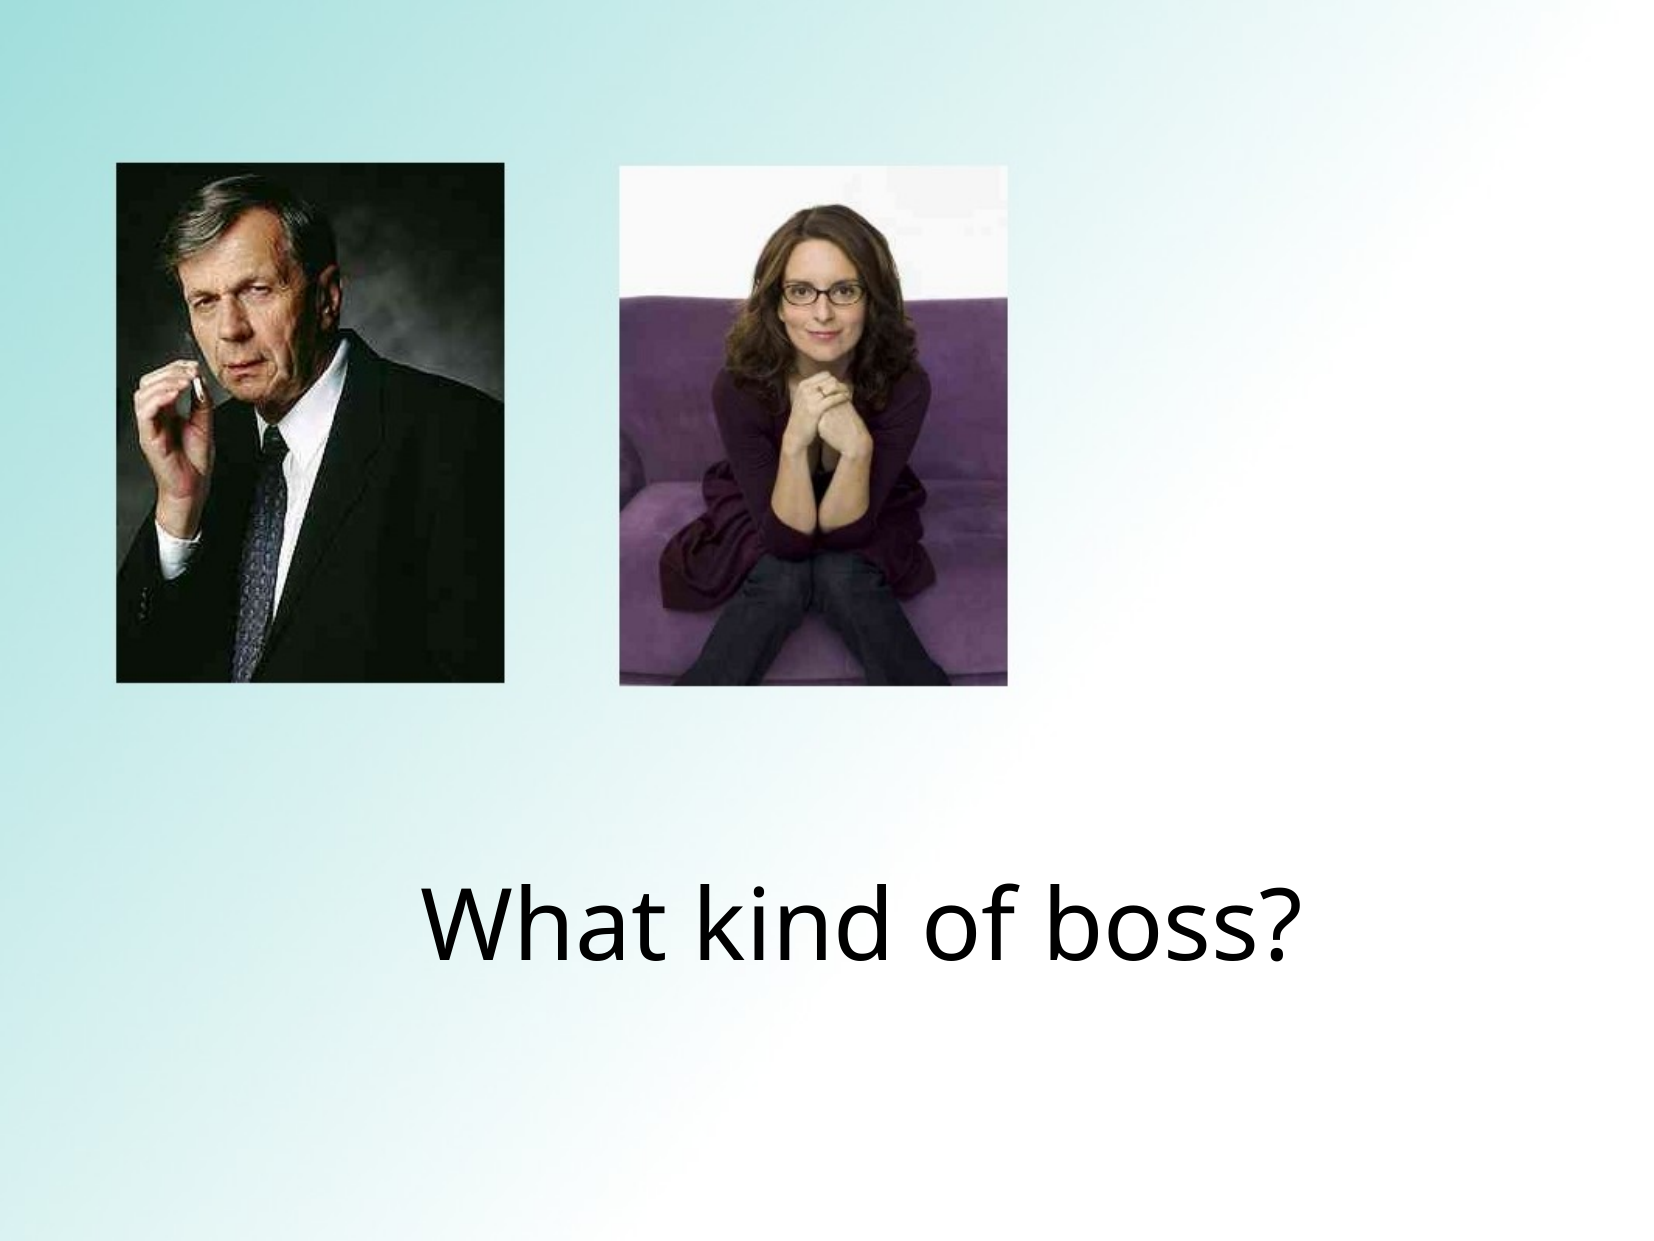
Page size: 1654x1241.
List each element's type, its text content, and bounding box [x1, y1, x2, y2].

picture [0, 0, 1654, 1241]
subtitle What kind of boss? [118, 637, 1607, 1205]
